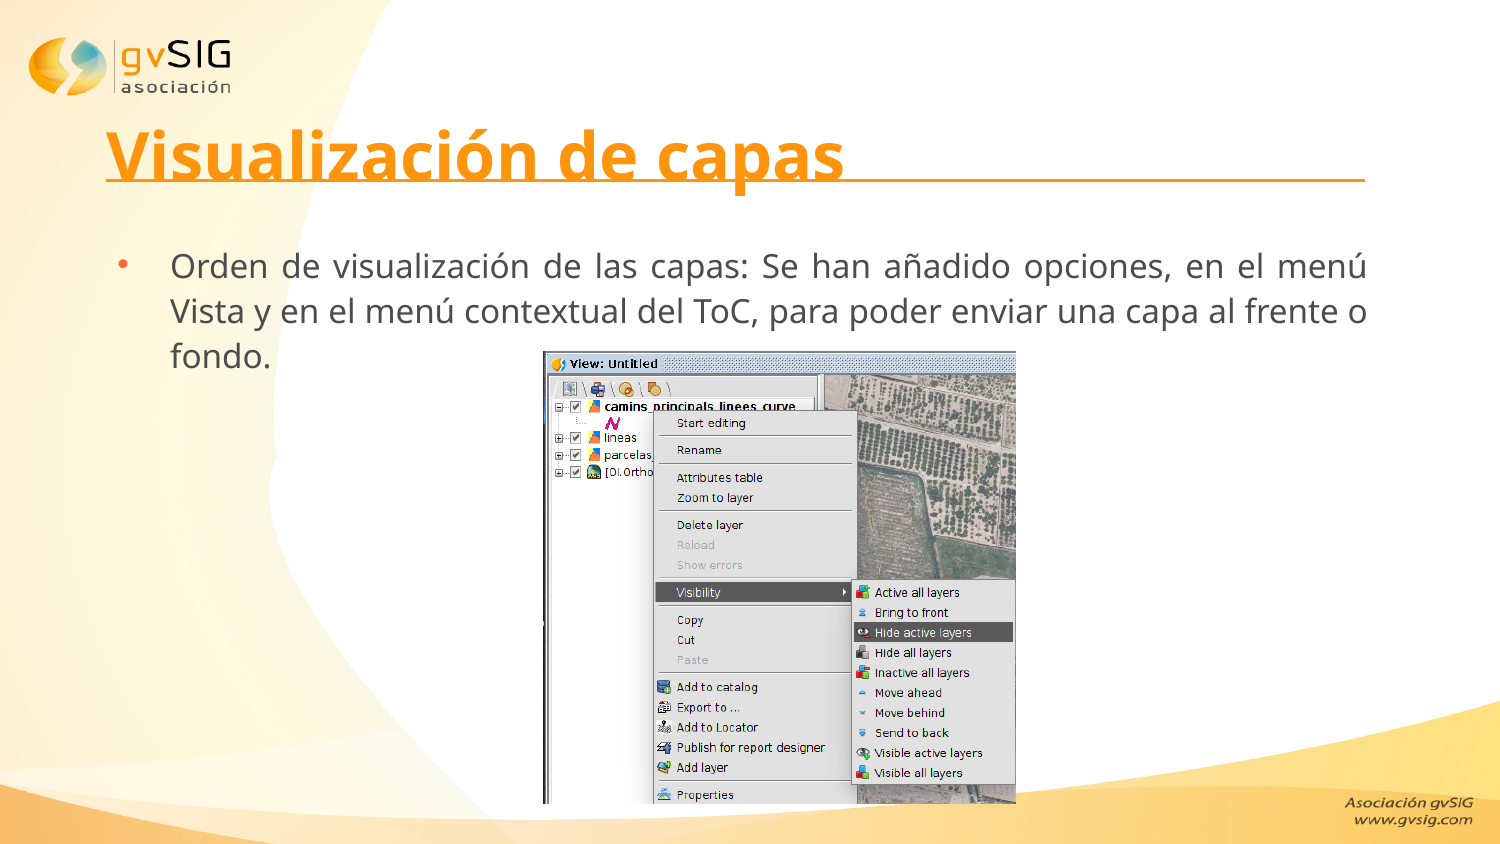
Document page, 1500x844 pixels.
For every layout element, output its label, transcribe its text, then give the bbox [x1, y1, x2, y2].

picture [0, 0, 1500, 844]
title Visualización de capas [106, 115, 1457, 193]
list Orden de visualización de las capas: Se han añadido opciones, en el menú Vista y en el menú contextual del ToC, para poder enviar una capa al frente o fondo. [99, 165, 1371, 770]
